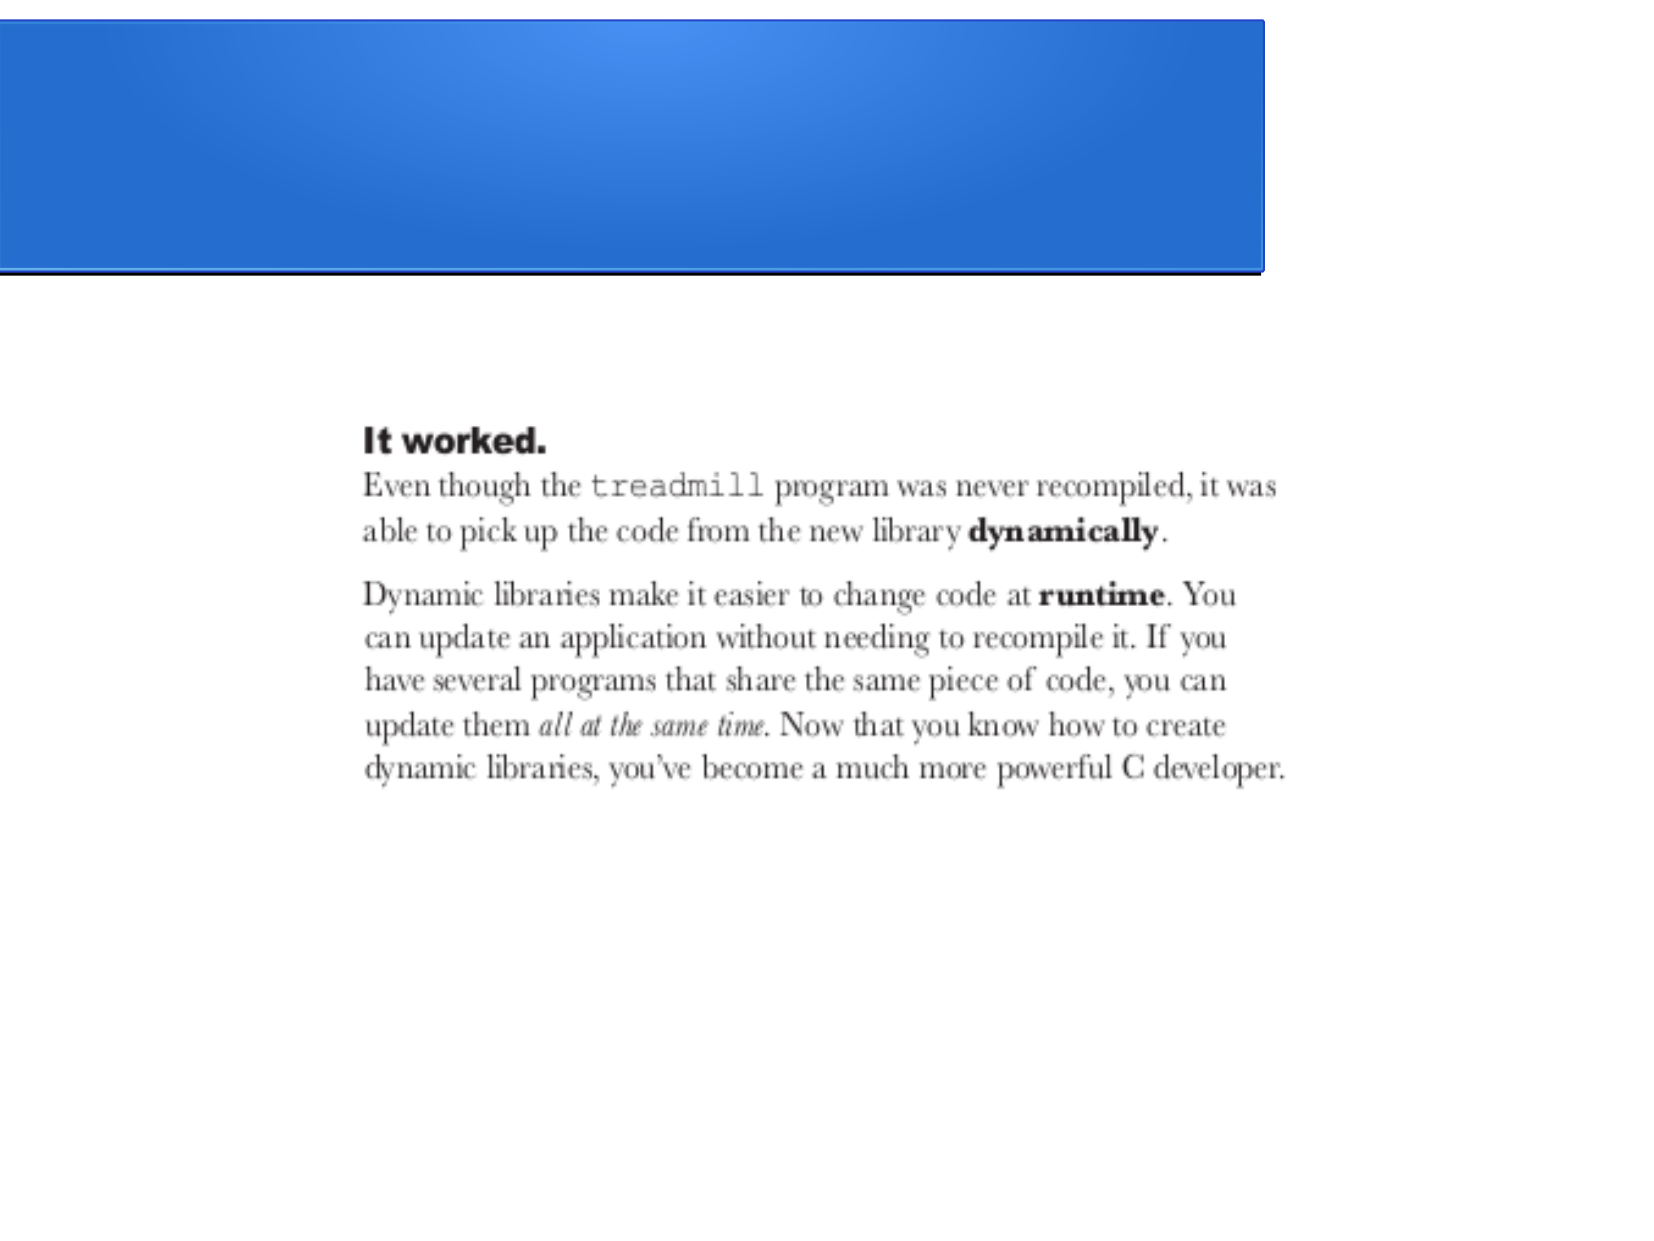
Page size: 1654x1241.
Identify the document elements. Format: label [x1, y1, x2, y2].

picture [307, 401, 1347, 827]
